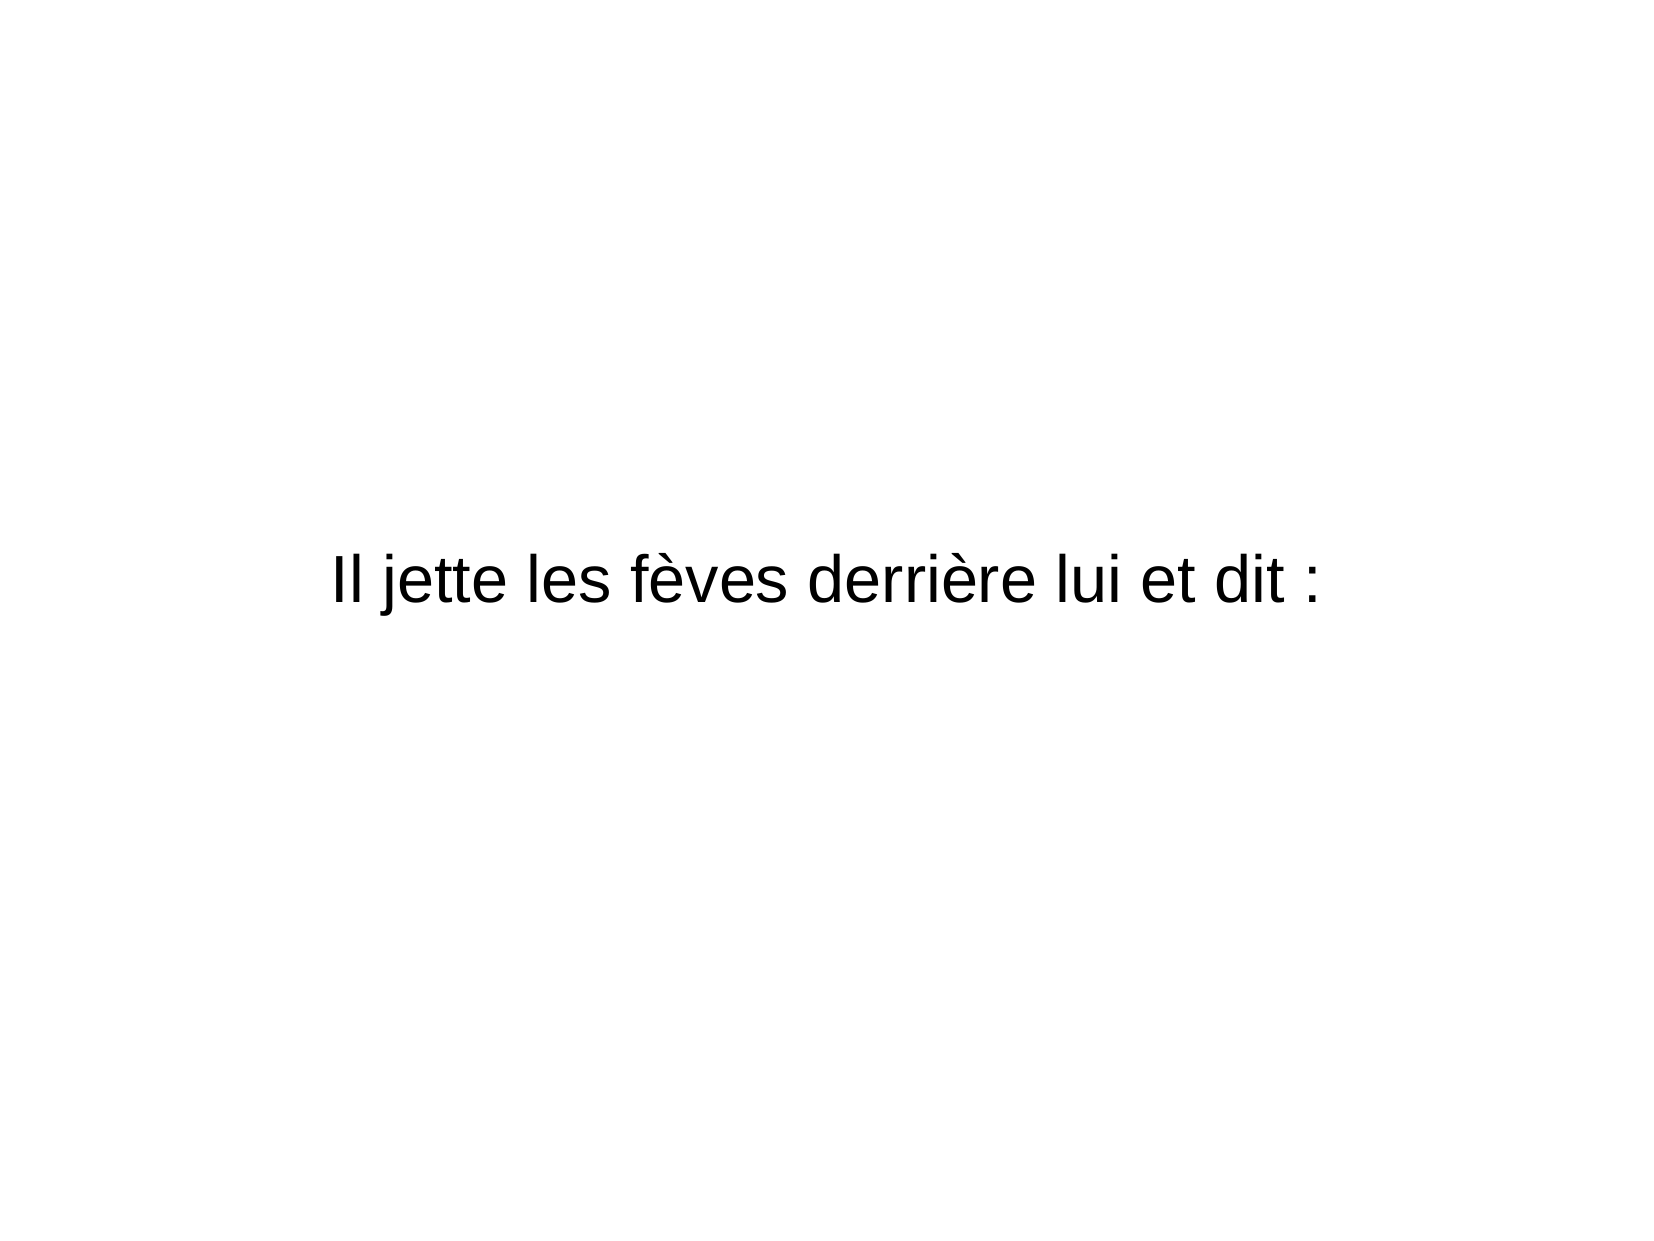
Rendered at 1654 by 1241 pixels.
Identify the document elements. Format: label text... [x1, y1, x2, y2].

subtitle Il jette les fèves derrière lui et dit : [82, 56, 1571, 1102]
